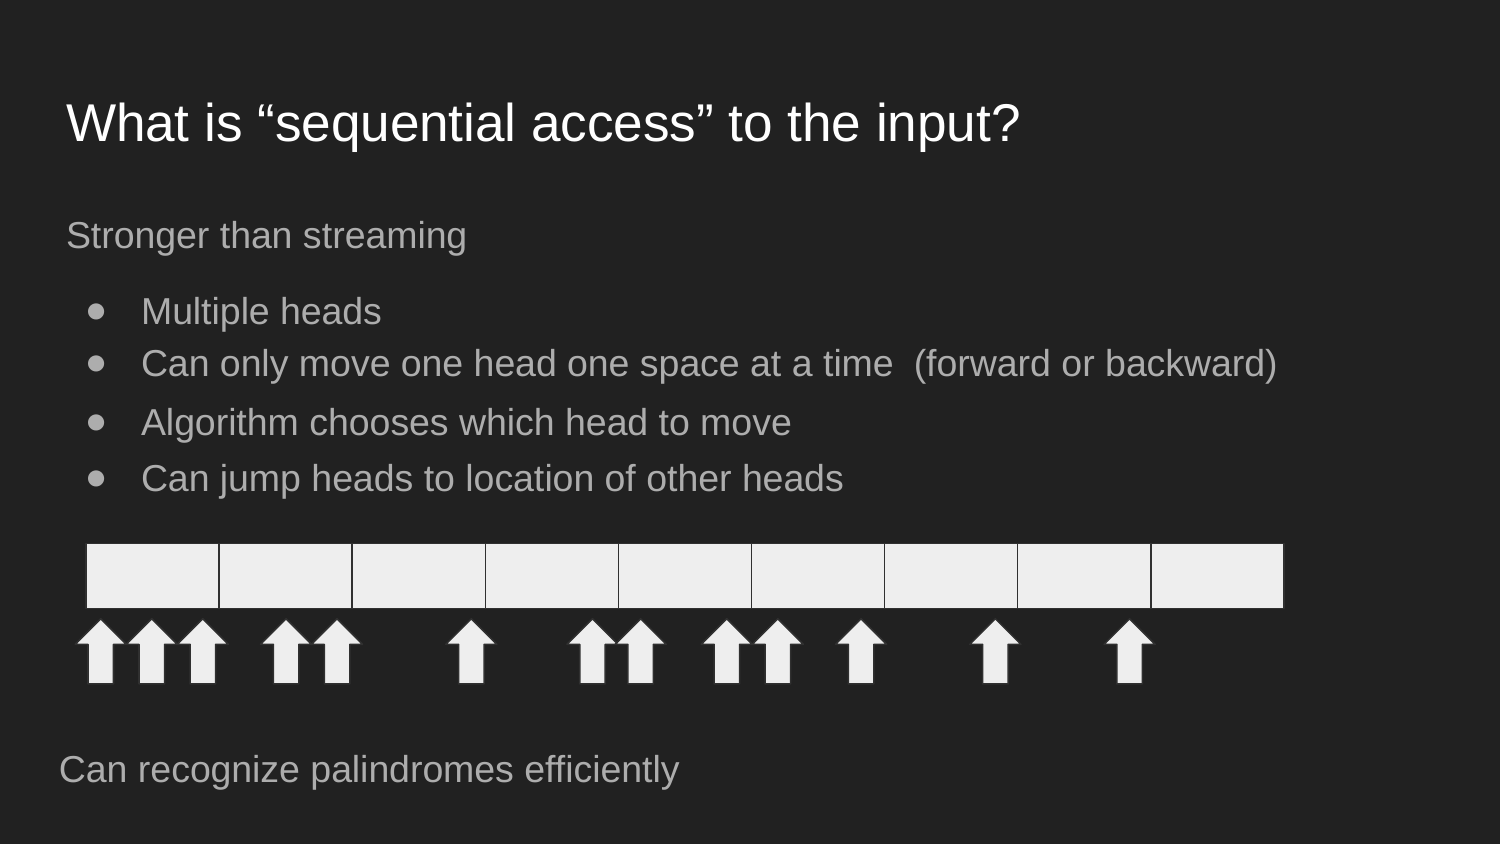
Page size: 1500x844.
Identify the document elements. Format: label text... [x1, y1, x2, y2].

text_box [260, 618, 363, 684]
list Stronger than streaming Multiple heads Can only move one head one space at a time [51, 189, 952, 375]
text_box [445, 618, 497, 684]
list Can recognize palindromes efficiently [43, 723, 1442, 809]
text_box Algorithm chooses which head to move [51, 375, 997, 458]
text_box [566, 618, 667, 684]
text_box (forward or backward) [898, 317, 1391, 400]
title What is “sequential access” to the input? [51, 72, 1449, 167]
text_box [969, 618, 1021, 684]
text_box Can jump heads to location of other heads [51, 432, 1100, 515]
text_box [75, 618, 229, 684]
text_box [701, 618, 804, 684]
text_box [1104, 618, 1156, 684]
text_box [835, 618, 887, 684]
text_box [86, 543, 1284, 609]
